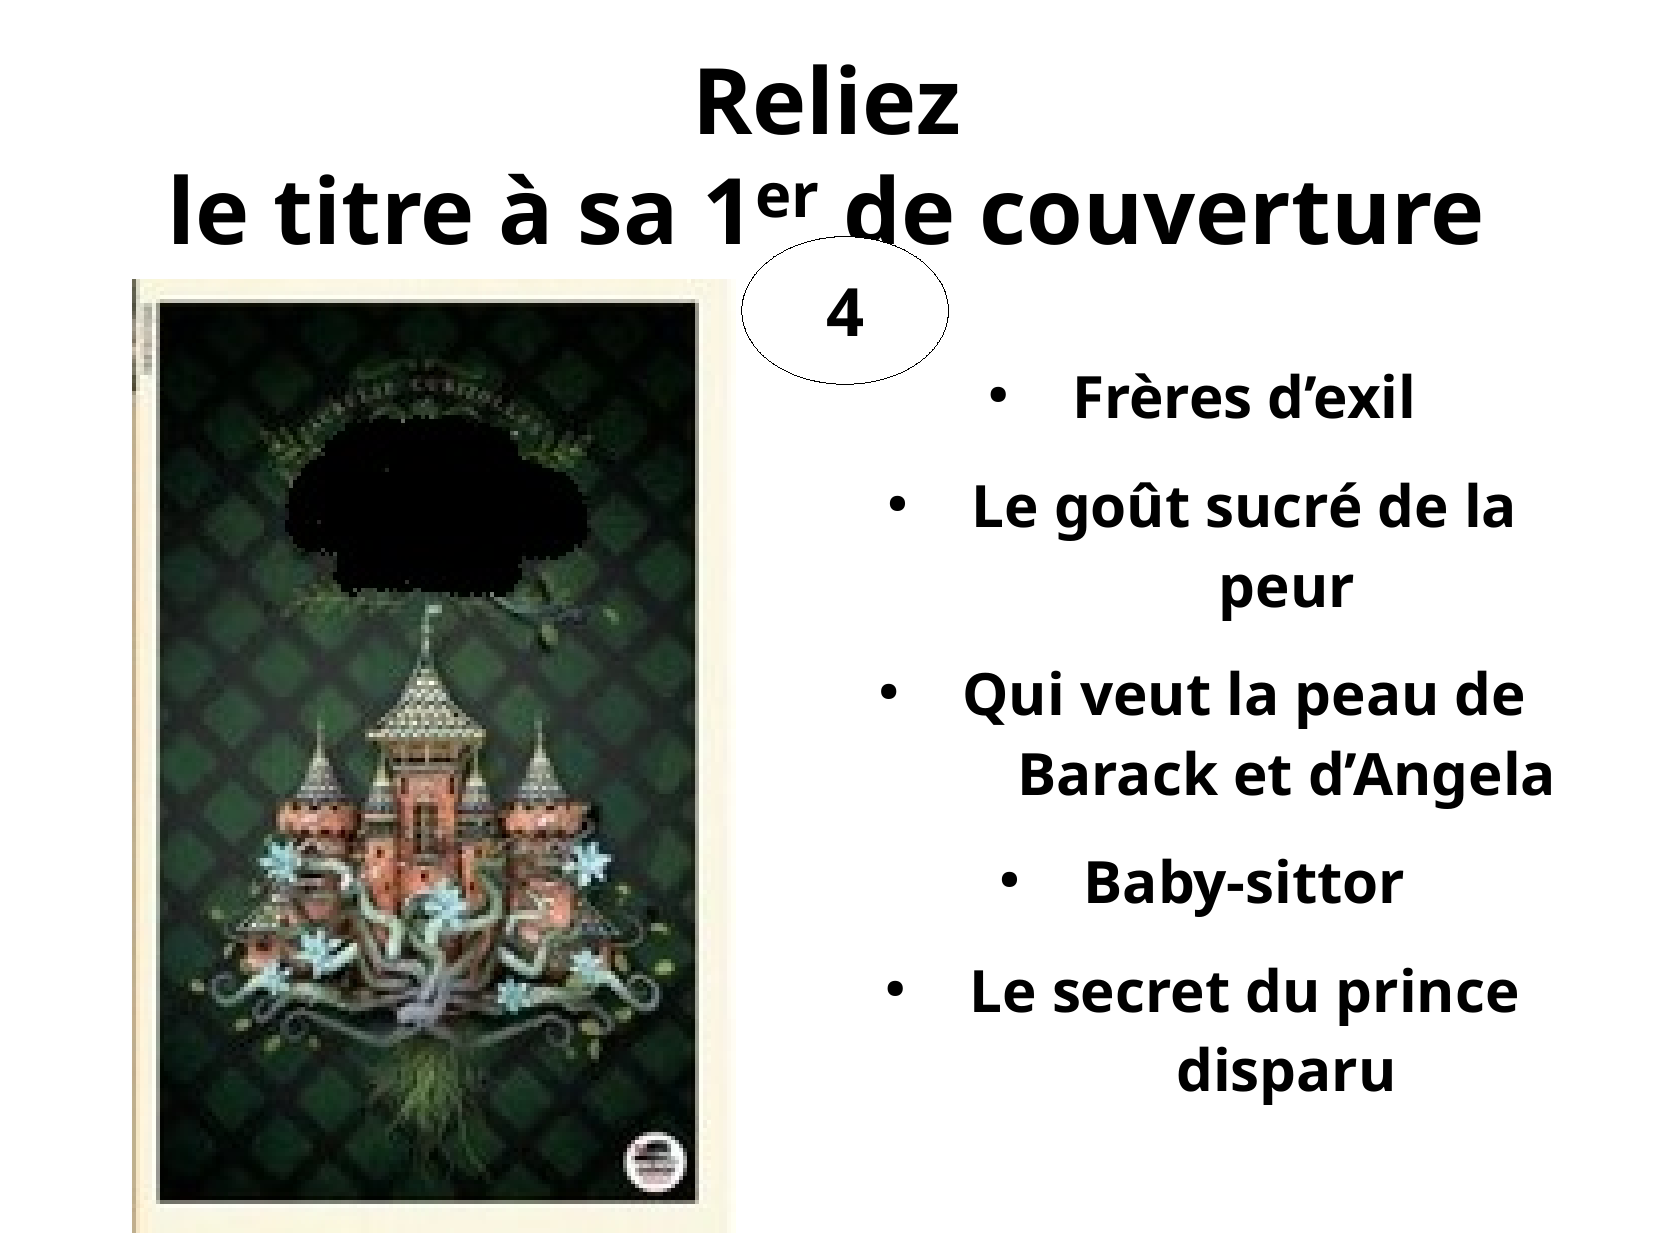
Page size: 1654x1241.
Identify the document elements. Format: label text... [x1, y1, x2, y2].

title Reliez le titre à sa 1er de couverture [82, 41, 1571, 265]
picture [132, 279, 736, 1233]
list Frères d’exil Le goût sucré de la peur Qui veut la peau de Barack et d’Angela Baby-sittor Le secret du prince disparu [839, 356, 1566, 1161]
list [928, 290, 1572, 1094]
text_box 4 [741, 236, 949, 385]
